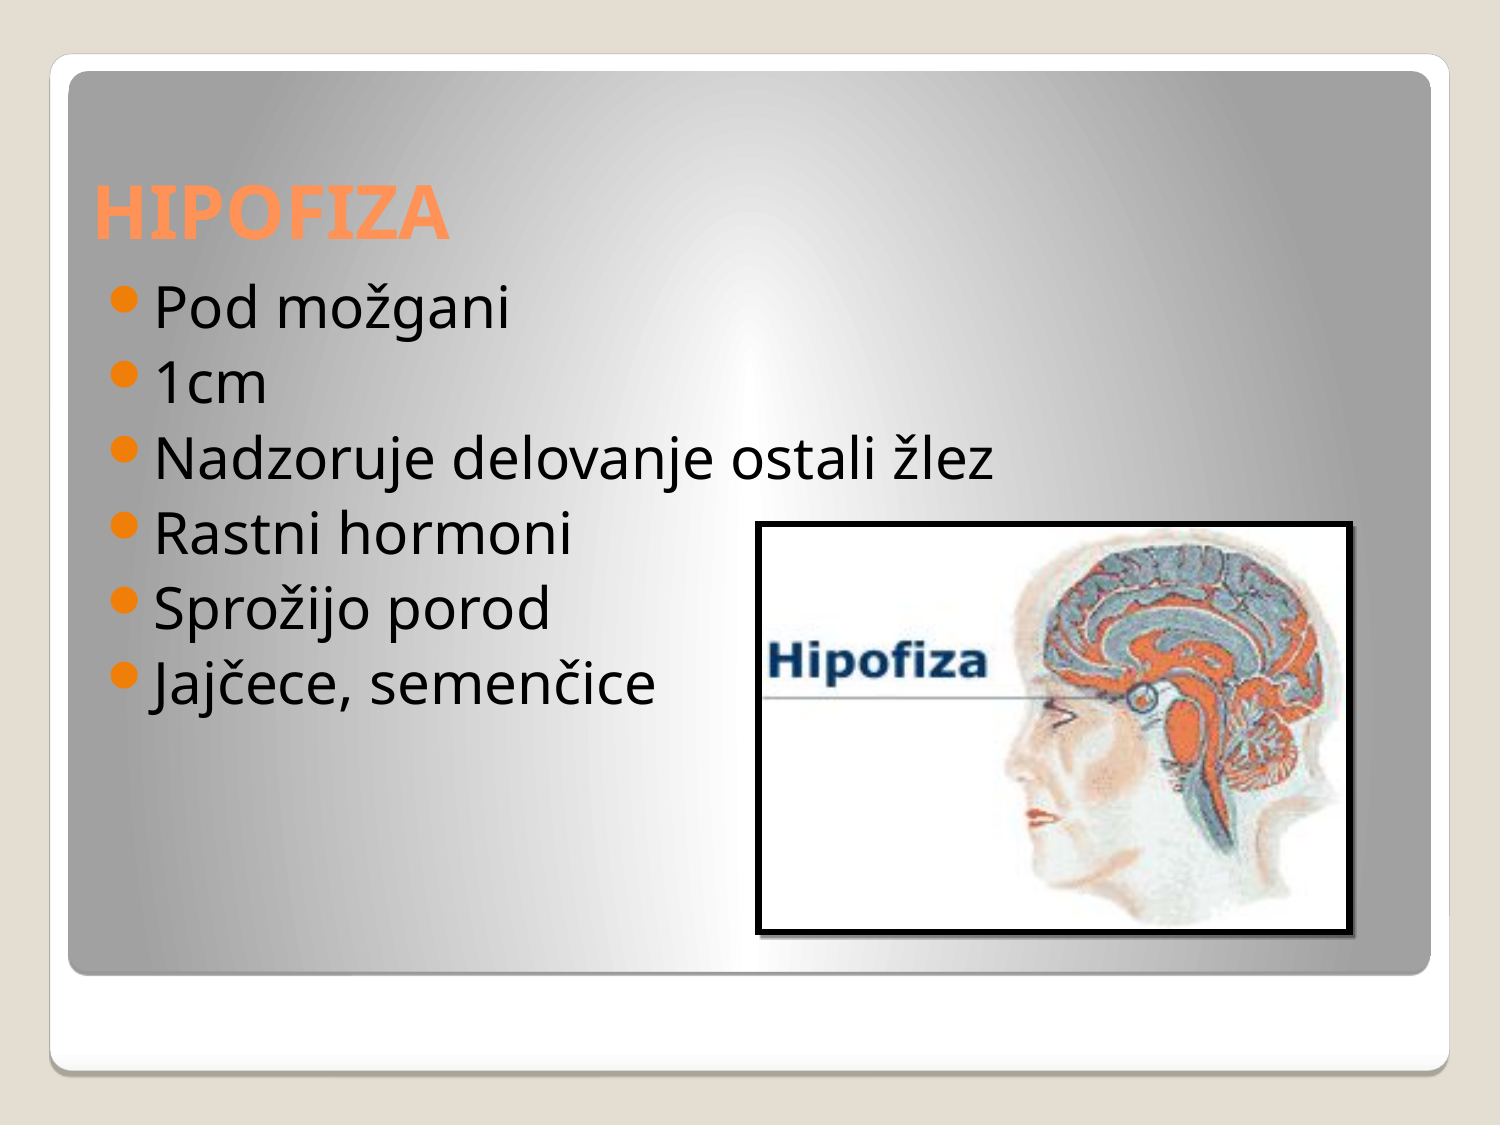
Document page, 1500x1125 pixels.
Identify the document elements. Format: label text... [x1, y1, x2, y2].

list Pod možgani 1cm Nadzoruje delovanje ostali žlez Rastni hormoni Sprožijo porod Jajčece, semenčice [76, 255, 1420, 943]
title HIPOFIZA [76, 90, 1420, 255]
picture [761, 527, 1347, 929]
